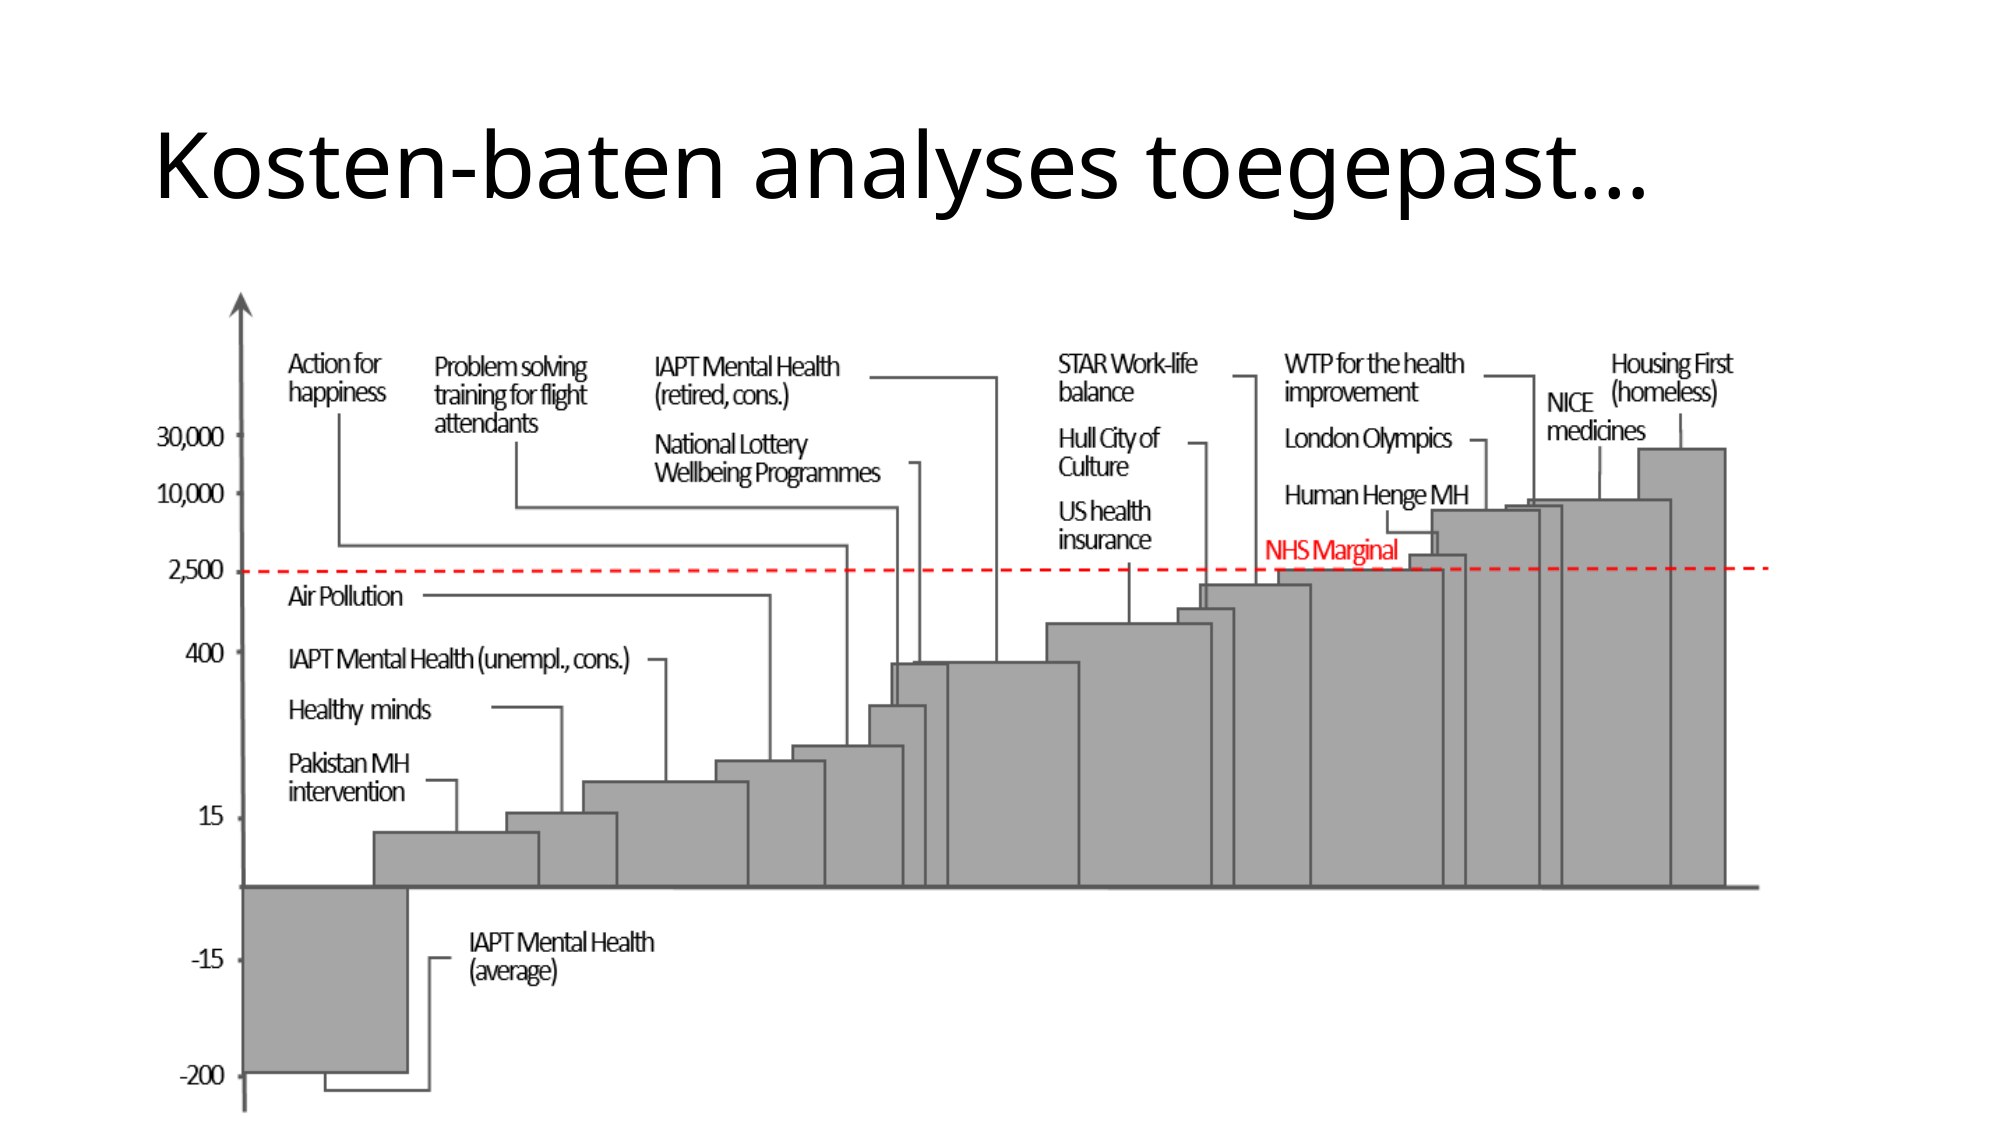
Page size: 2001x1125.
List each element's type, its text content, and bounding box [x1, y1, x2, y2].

picture [137, 257, 1784, 1125]
title Kosten-baten analyses toegepast… [137, 59, 1863, 278]
